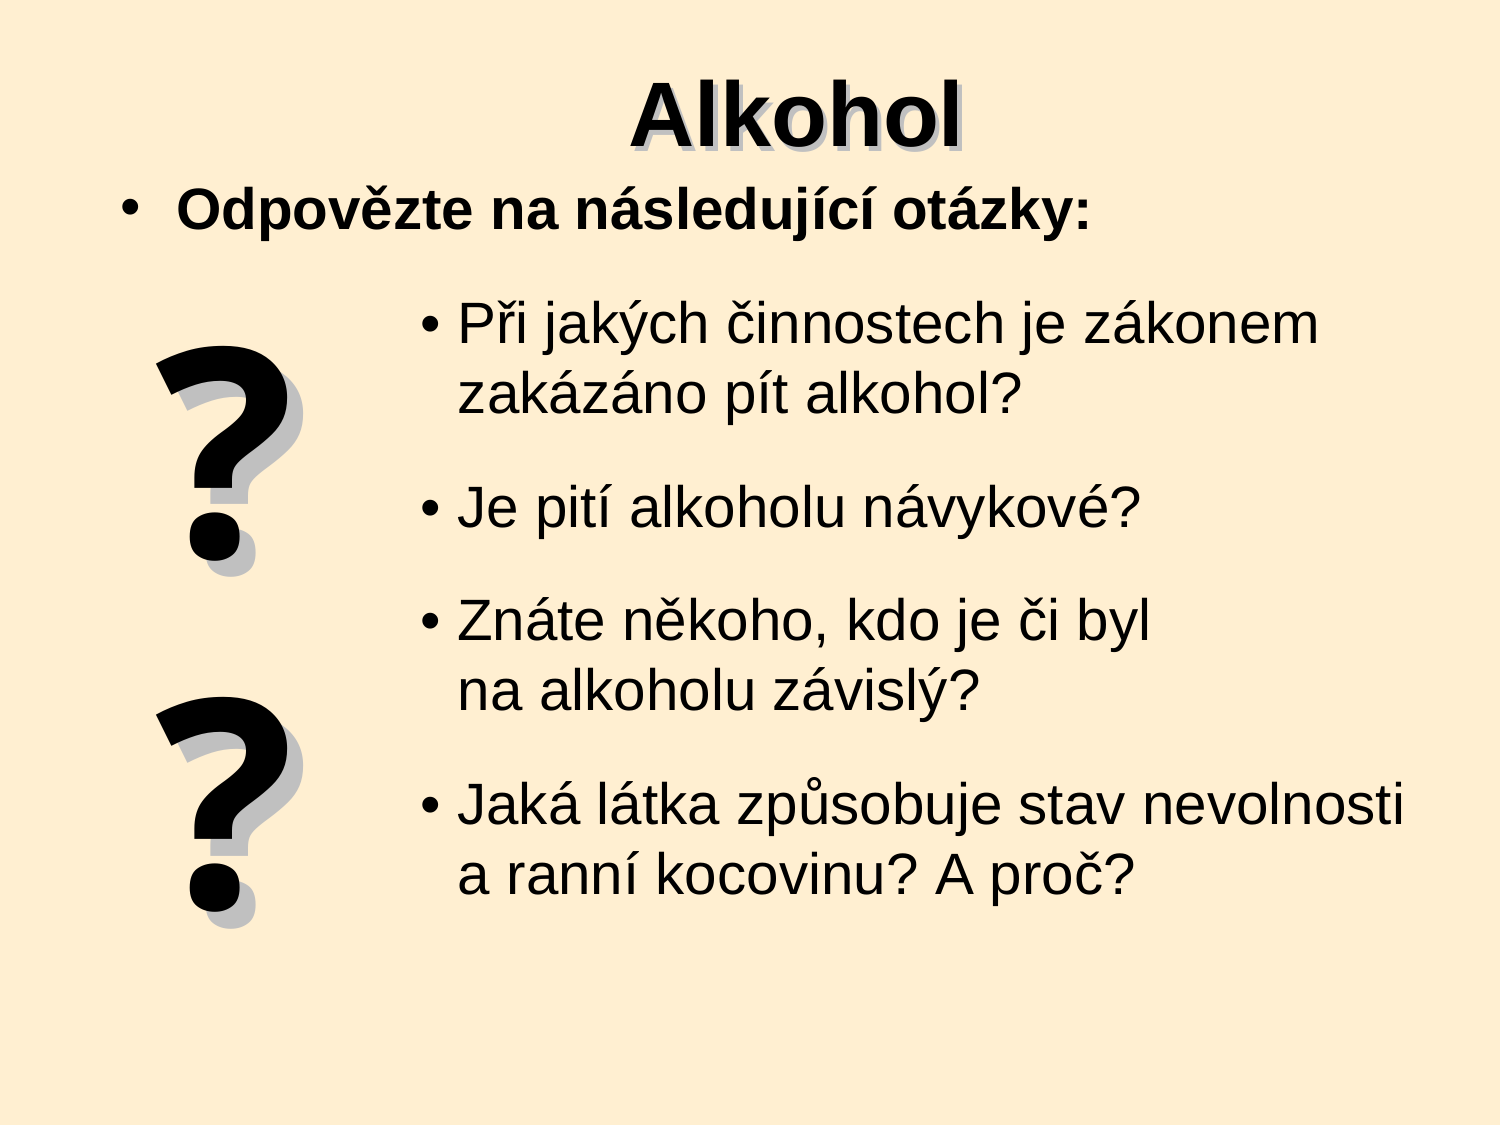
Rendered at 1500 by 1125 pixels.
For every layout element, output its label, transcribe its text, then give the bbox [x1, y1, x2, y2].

text_box ? [140, 257, 317, 609]
list Odpovězte na následující otázky: • Při jakých činnostech je zákonem zakázáno pít alkohol? • Je pití alkoholu návykové? • Znáte někoho, kdo je či byl na alkoholu závislý? • Jaká látka způsobuje stav nevolnosti a ranní kocovinu? A proč? [105, 163, 1442, 952]
text_box ? [140, 609, 317, 975]
title Alkohol [386, 35, 1207, 163]
